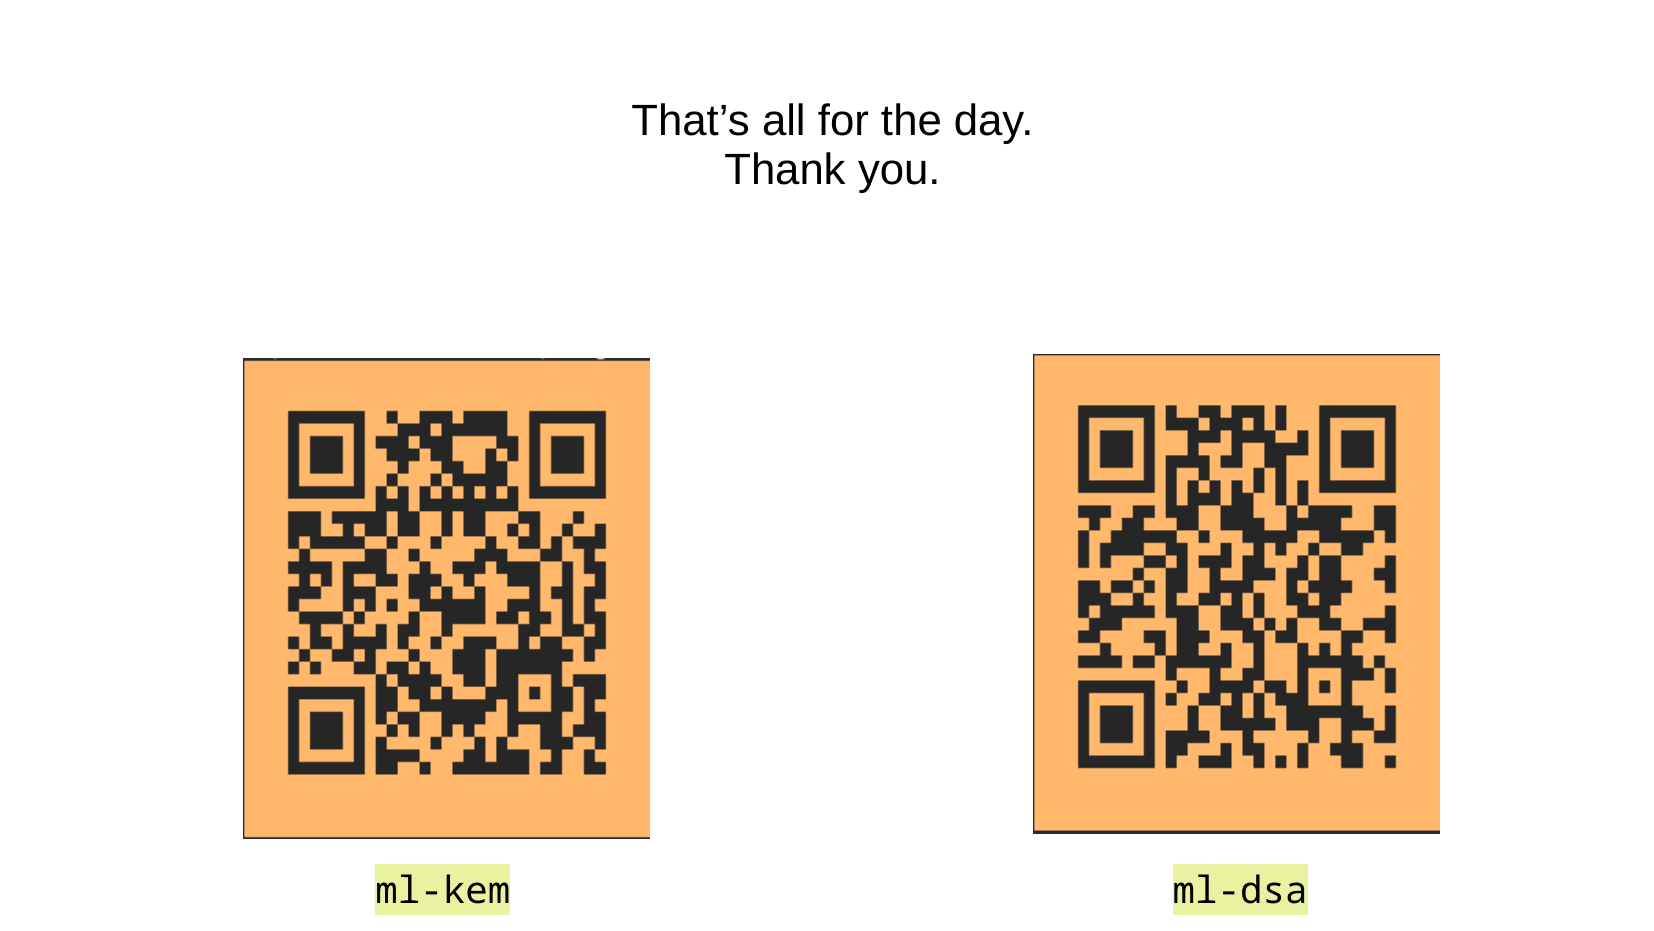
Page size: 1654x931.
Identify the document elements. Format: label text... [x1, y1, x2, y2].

picture [243, 358, 650, 839]
text_box ml-dsa [1062, 856, 1418, 918]
text_box ml-kem [265, 856, 621, 918]
text_box That’s all for the day. Thank you. [596, 88, 1069, 207]
picture [1033, 354, 1440, 834]
